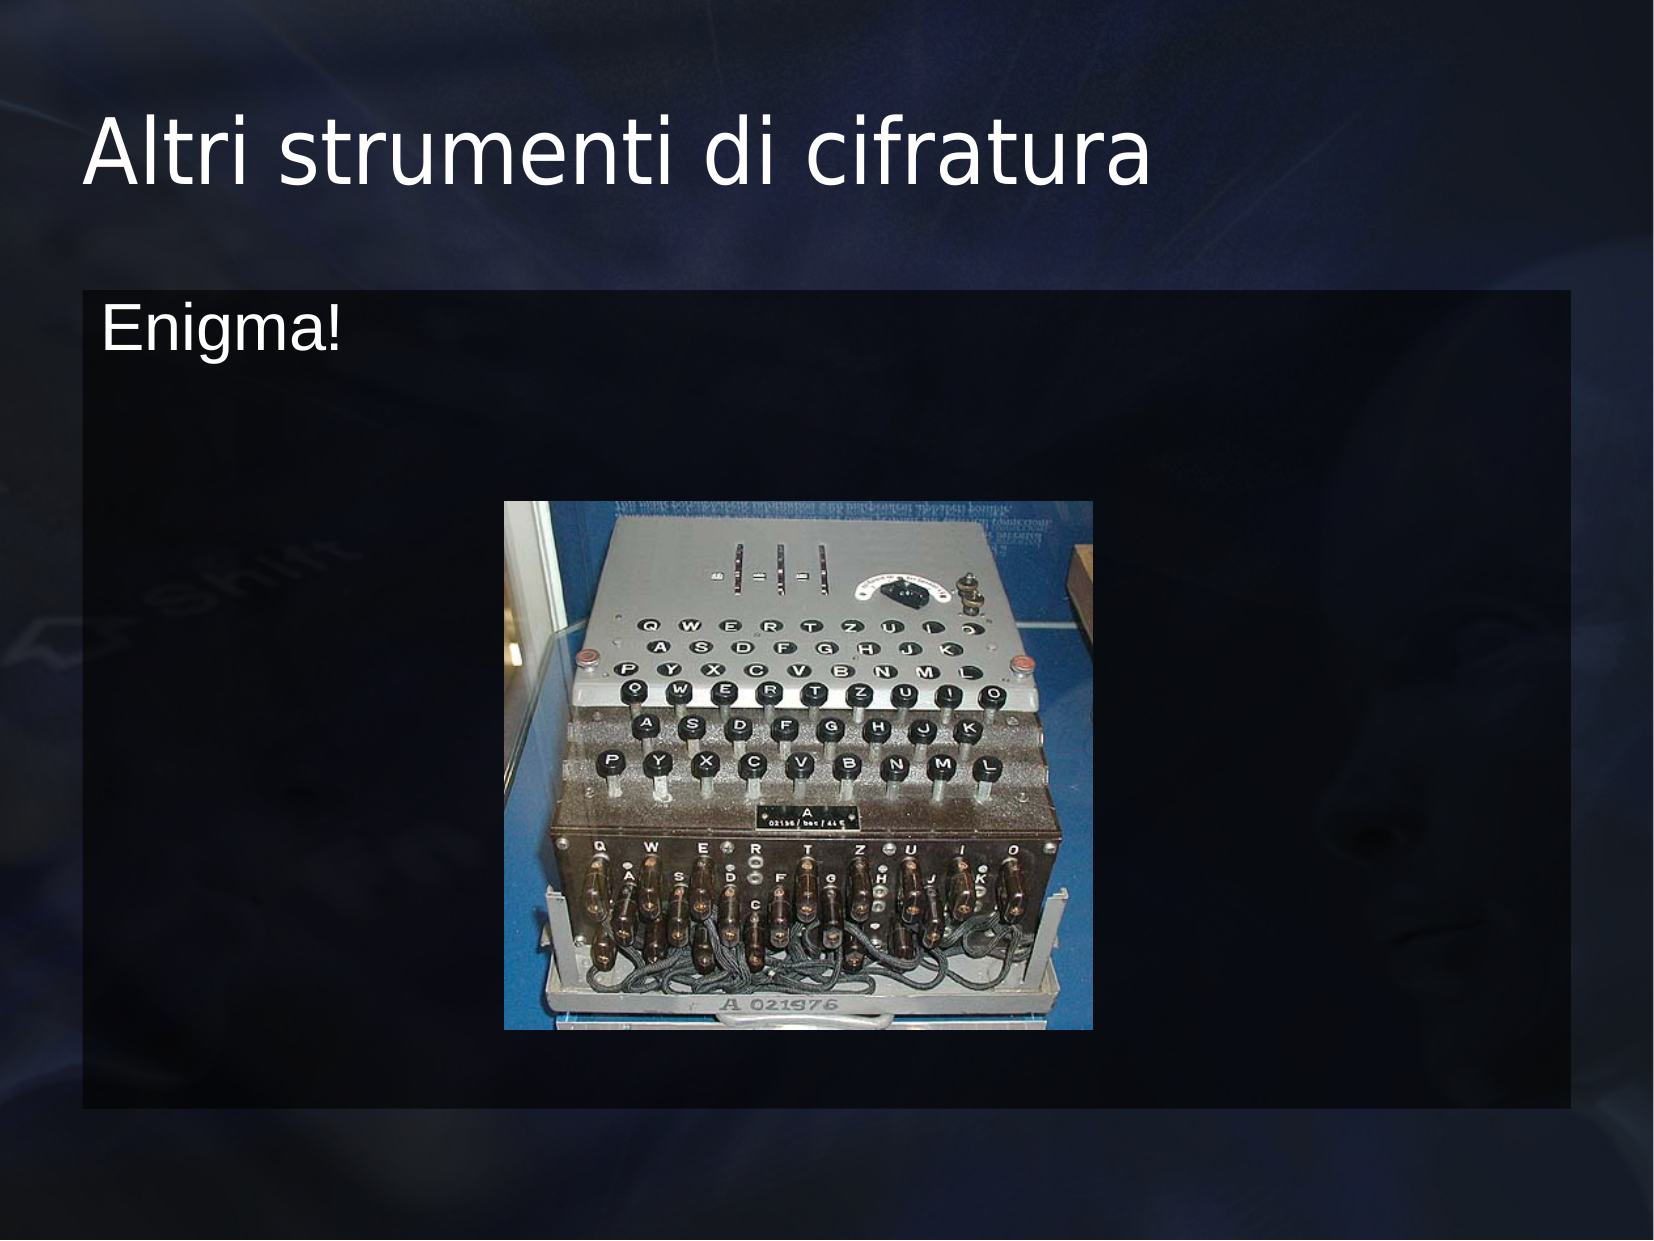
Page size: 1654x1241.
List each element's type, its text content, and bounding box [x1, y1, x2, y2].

title Altri strumenti di cifratura [82, 56, 1571, 250]
list Enigma! [82, 290, 1571, 1094]
picture [0, 0, 1654, 1240]
